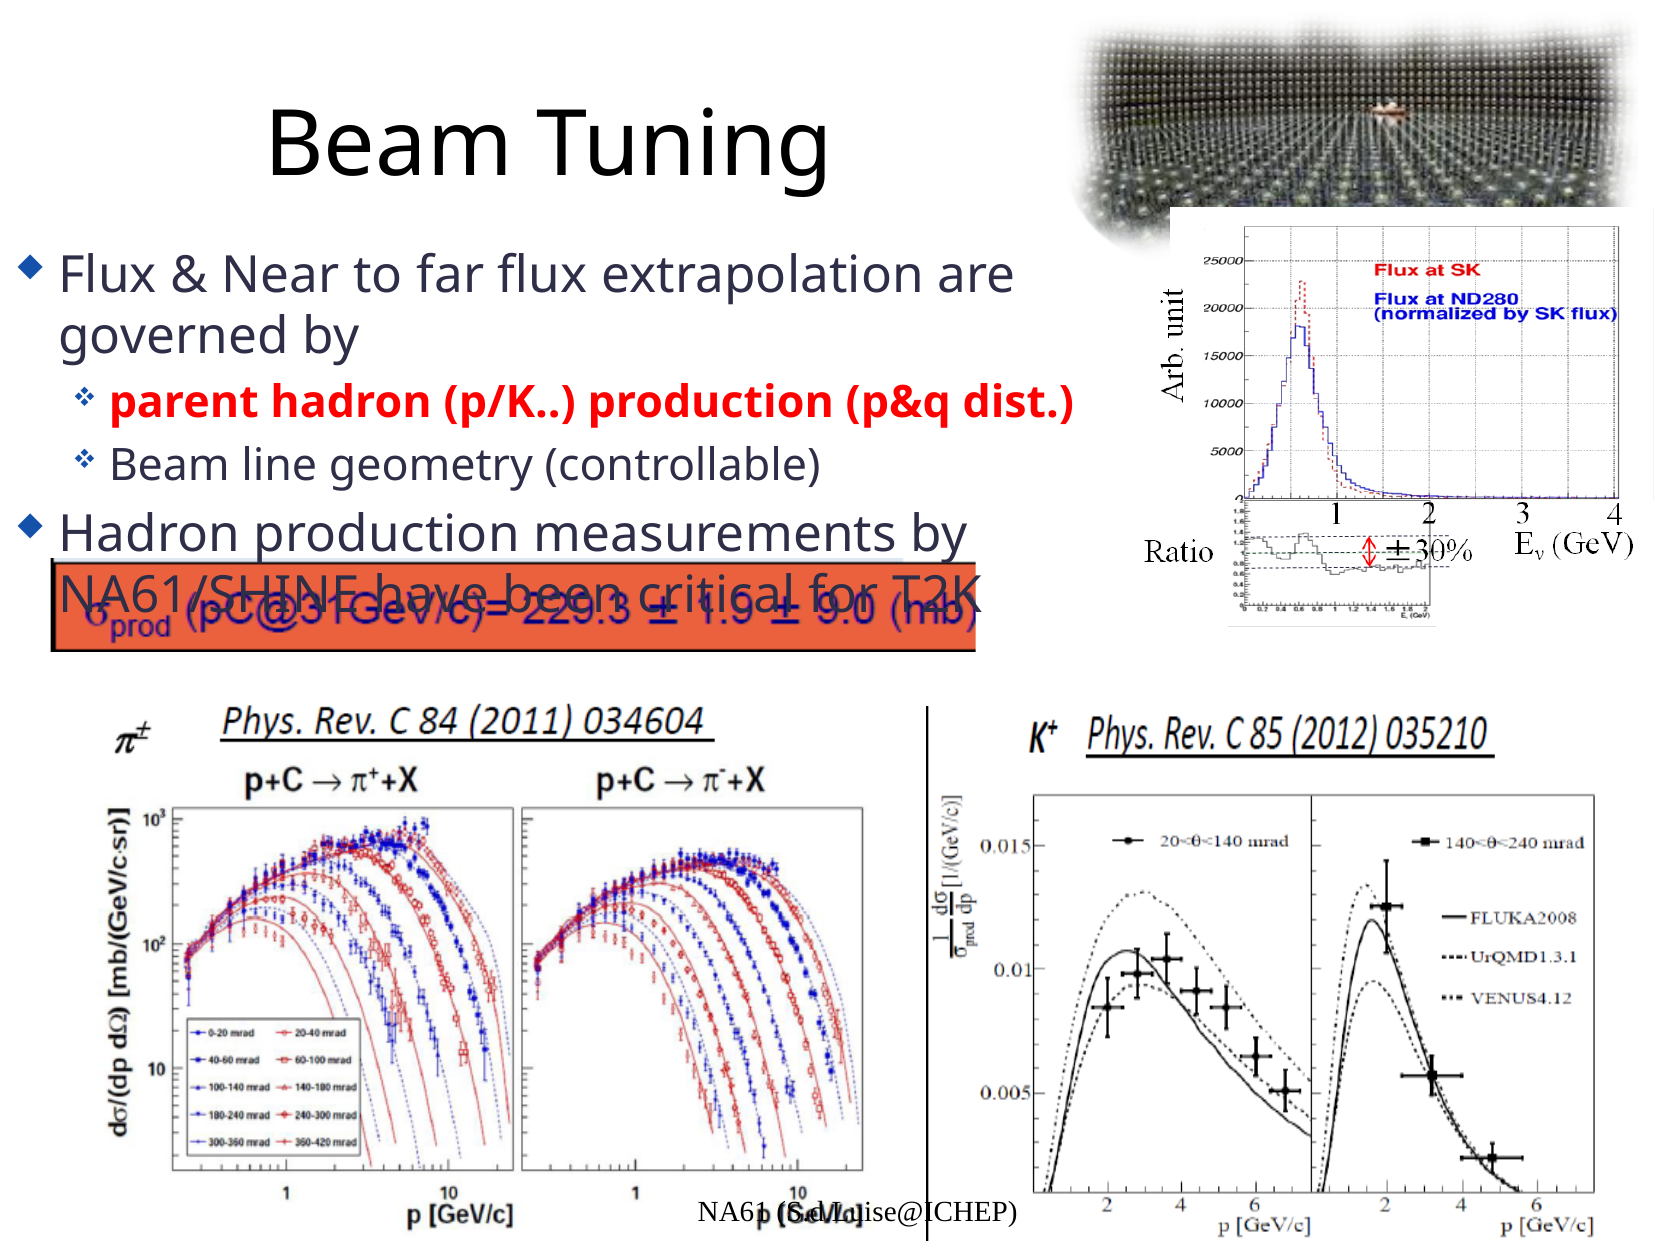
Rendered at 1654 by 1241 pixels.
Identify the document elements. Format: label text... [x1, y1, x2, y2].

picture [926, 706, 1614, 1241]
picture [82, 663, 878, 1241]
picture [50, 632, 976, 652]
title Beam Tuning [23, 23, 1075, 233]
picture [1062, 11, 1654, 628]
list Flux & Near to far flux extrapolation are governed by parent hadron (p/K..) production (p&q dist.) Beam line geometry (controllable) Hadron production measurements by NA61/SHINE have been critical for T2K [0, 233, 1197, 632]
text_box NA61 (S.d.Luise@ICHEP) [682, 1184, 1034, 1235]
